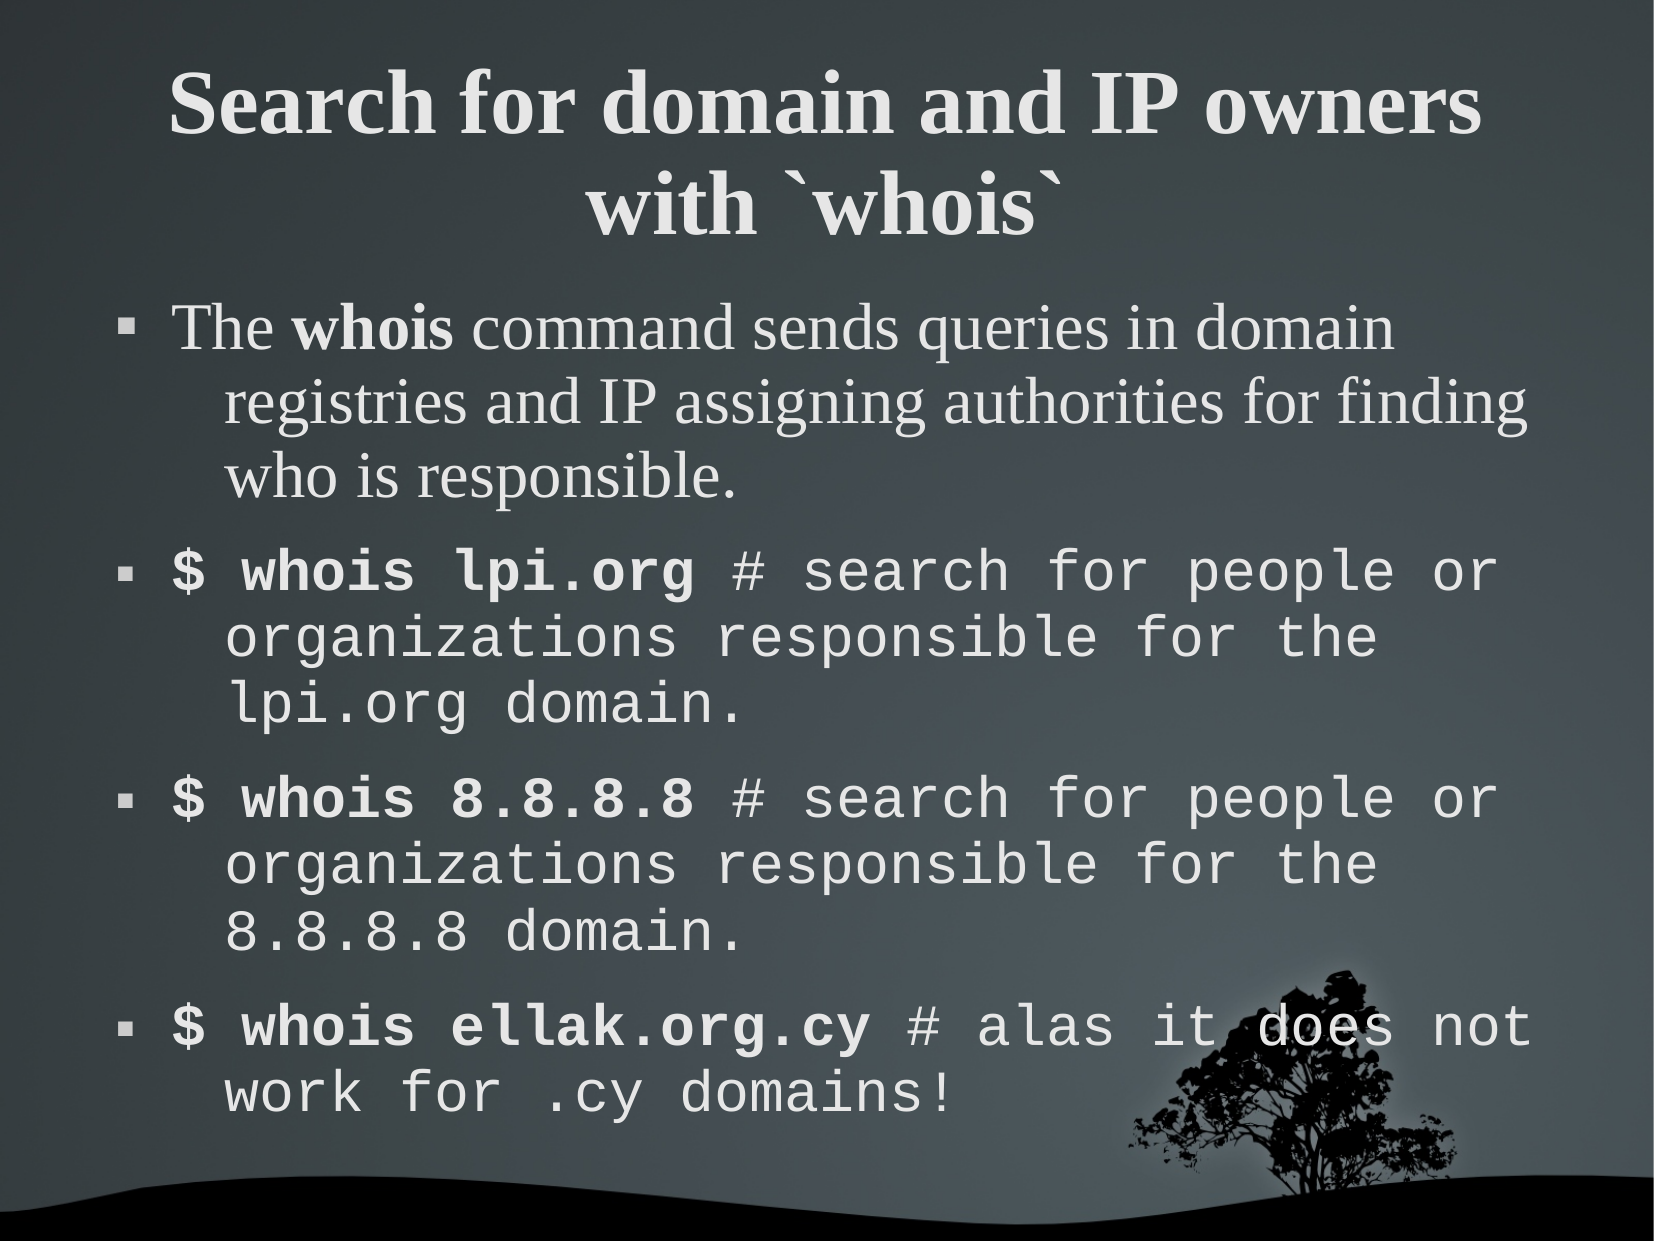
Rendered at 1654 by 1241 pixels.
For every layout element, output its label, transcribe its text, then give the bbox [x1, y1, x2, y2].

title Search for domain and IP owners with `whois` [82, 33, 1571, 273]
list The whois command sends queries in domain registries and IP assigning authorities for finding who is responsible. $ whois lpi.org # search for people or organizations responsible for the lpi.org domain. $ whois 8.8.8.8 # search for people or organizations responsible for the 8.8.8.8 domain. $ whois ellak.org.cy # alas it does not work for .cy domains! [82, 290, 1571, 1130]
picture [0, 0, 1654, 1241]
